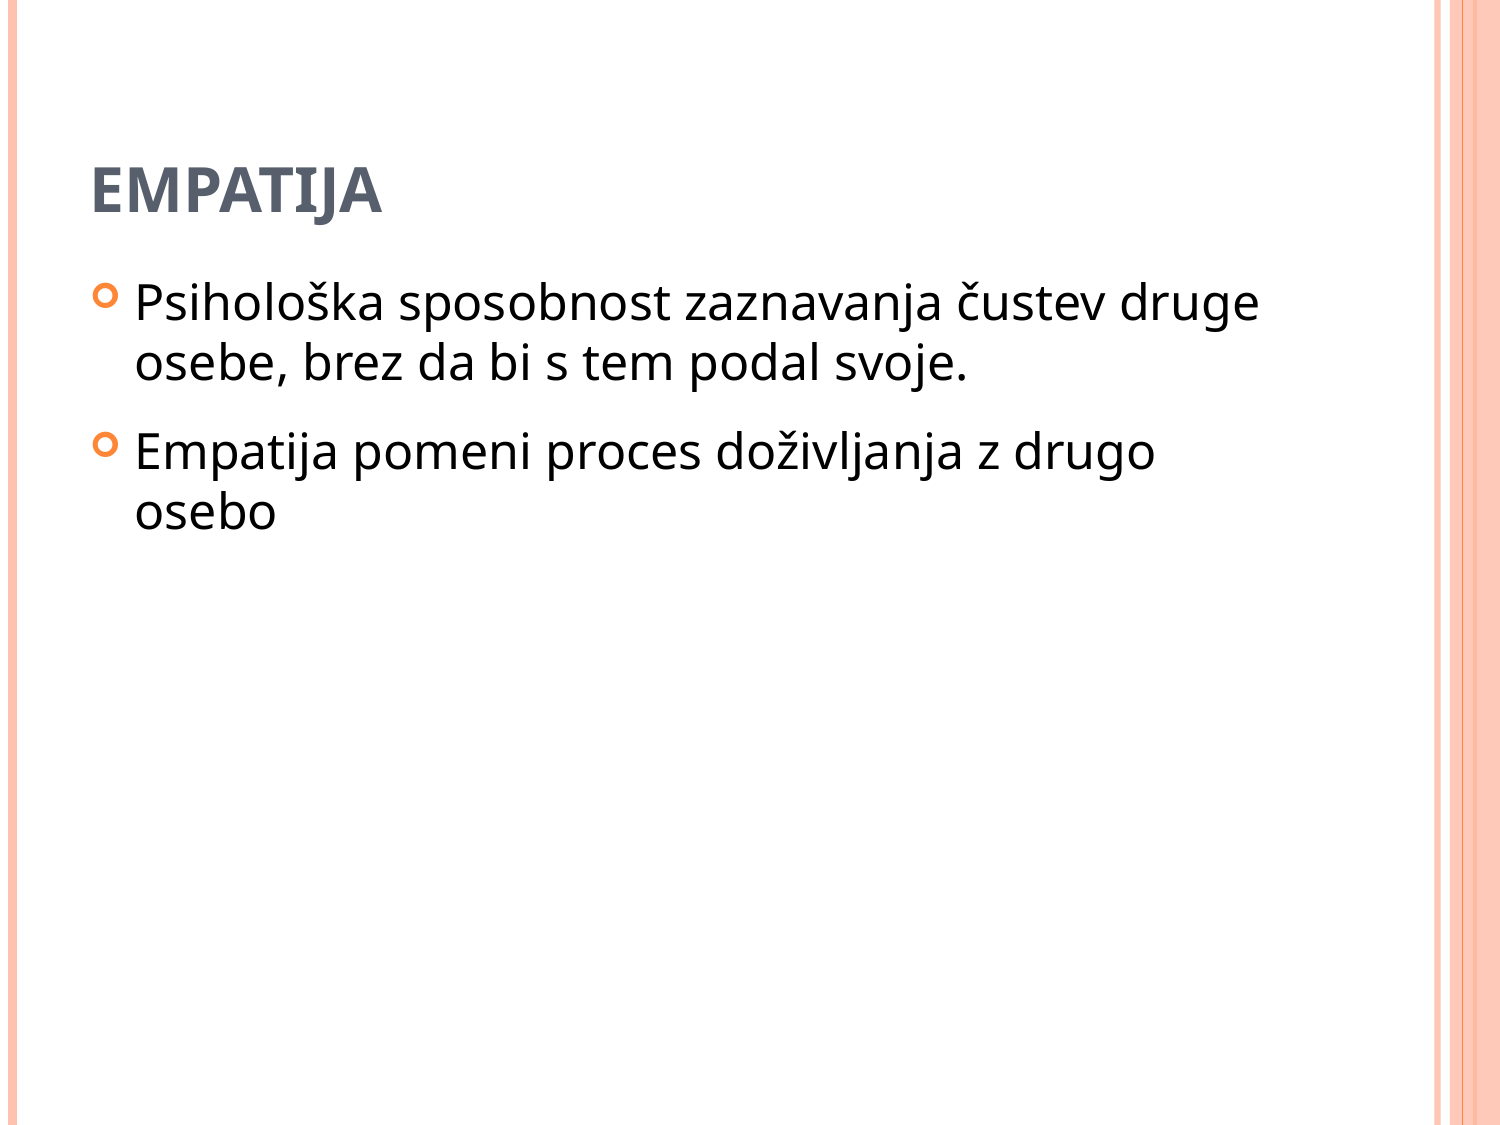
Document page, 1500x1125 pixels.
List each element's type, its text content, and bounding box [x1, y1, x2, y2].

title EMPATIJA [75, 45, 1300, 233]
list Psihološka sposobnost zaznavanja čustev druge osebe, brez da bi s tem podal svoje. Empatija pomeni proces doživljanja z drugo osebo [75, 262, 1300, 1062]
